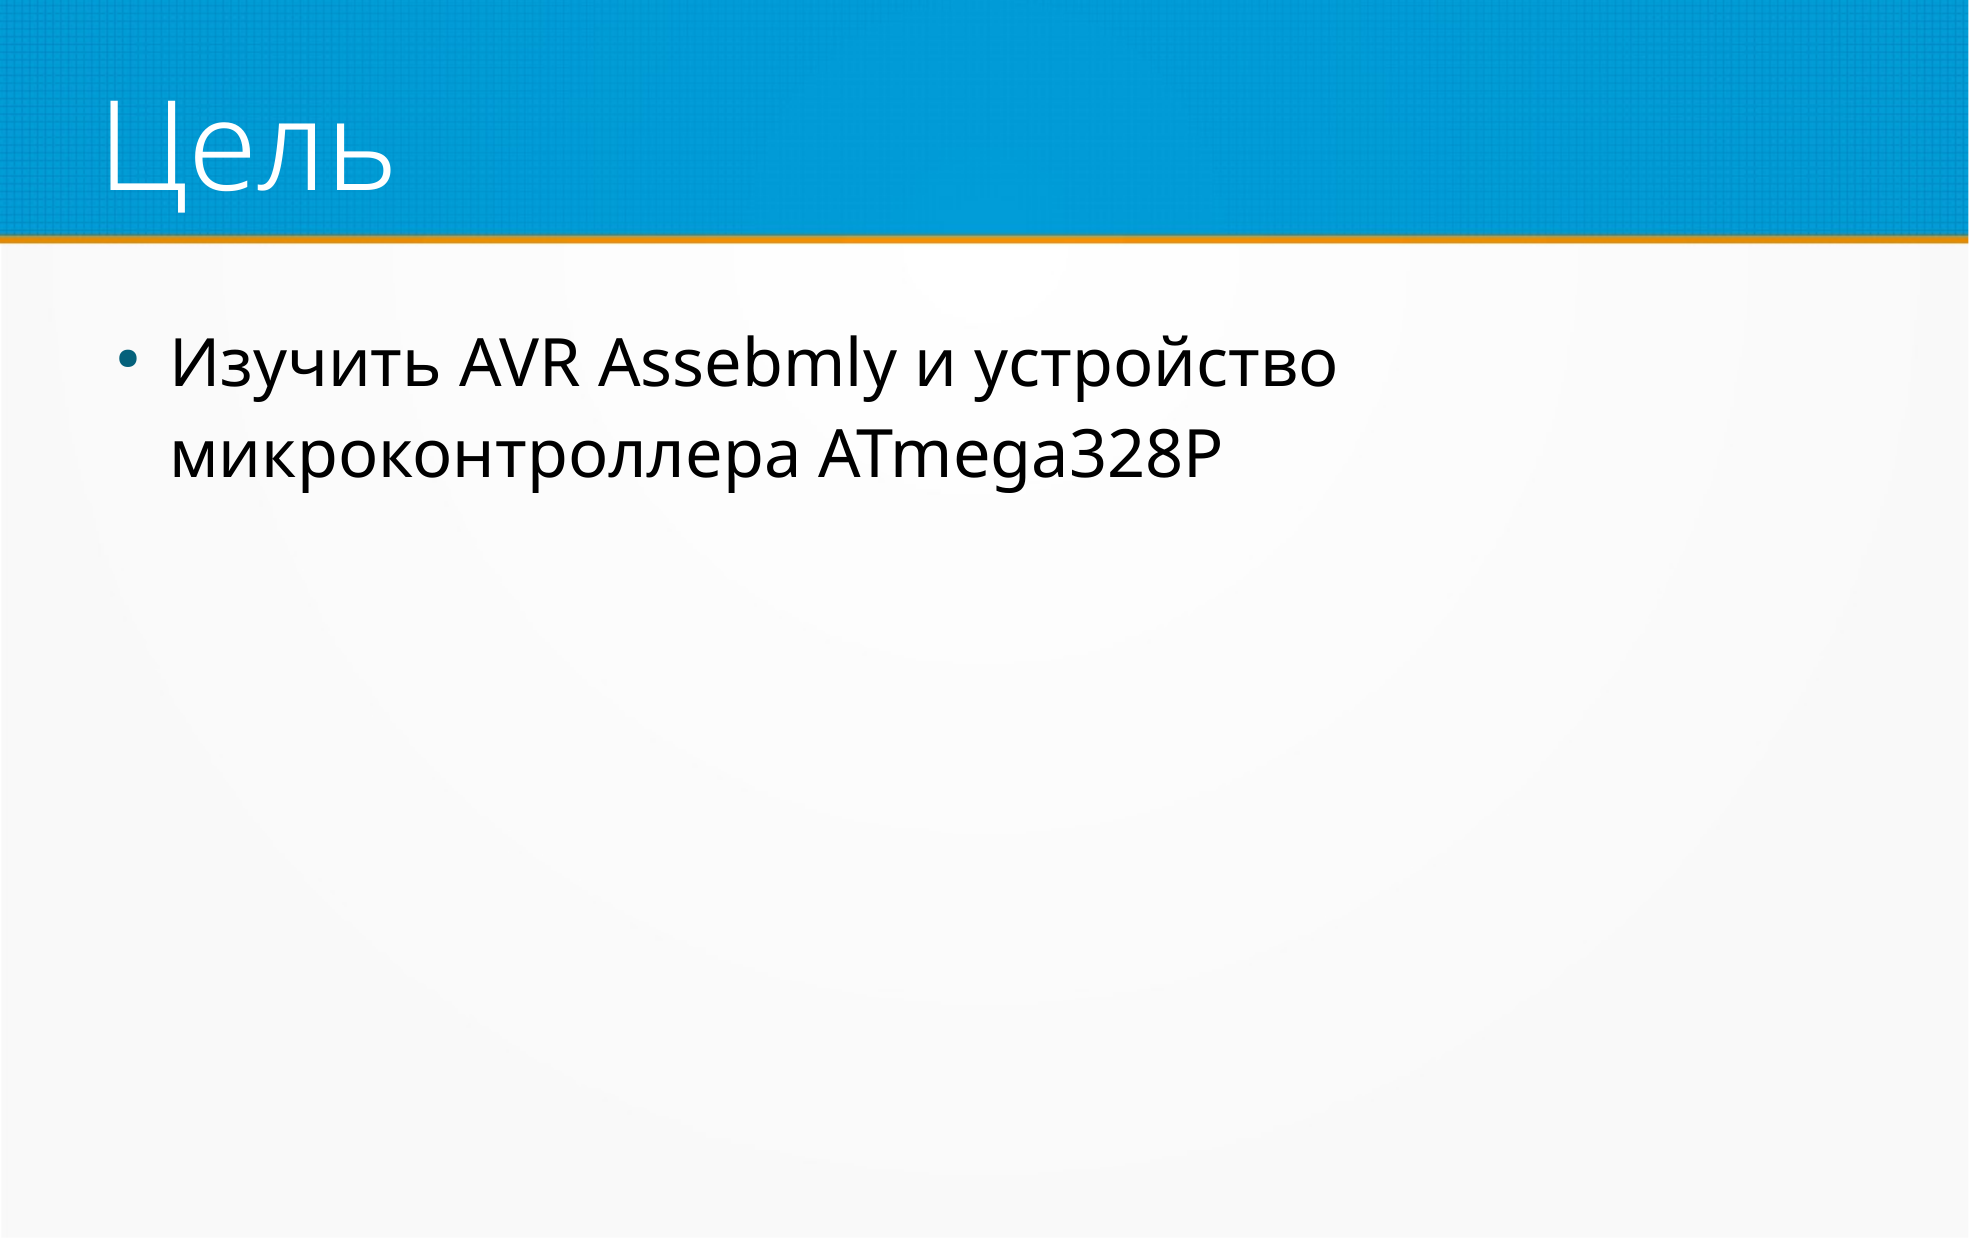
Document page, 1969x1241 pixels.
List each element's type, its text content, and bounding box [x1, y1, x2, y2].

title Цель [98, 19, 1870, 227]
list Изучить AVR Assebmly и устройство микроконтроллера ATmega328P [98, 315, 1861, 1081]
picture [0, 233, 1969, 1241]
